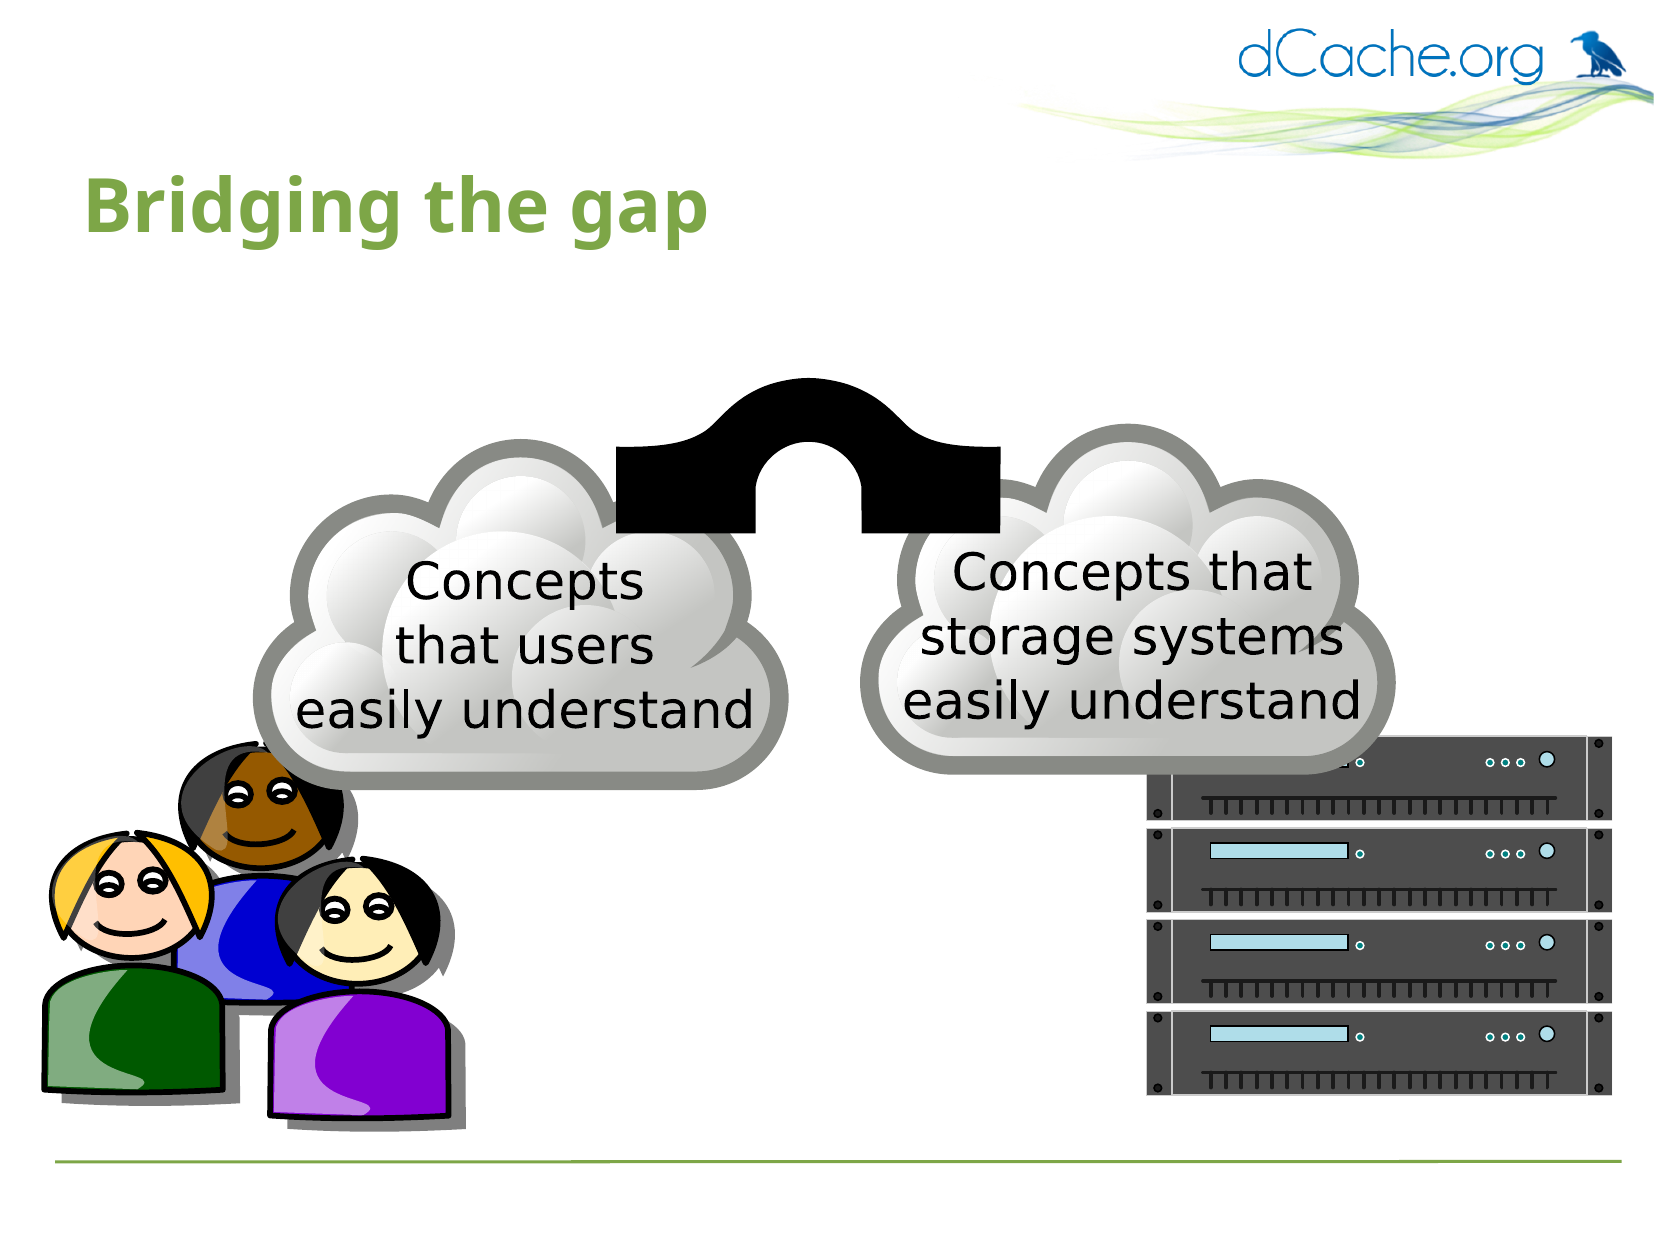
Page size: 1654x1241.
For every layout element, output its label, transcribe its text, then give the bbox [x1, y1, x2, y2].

title Bridging the gap [82, 155, 1605, 252]
picture [956, 16, 1654, 169]
picture [41, 377, 1613, 1132]
